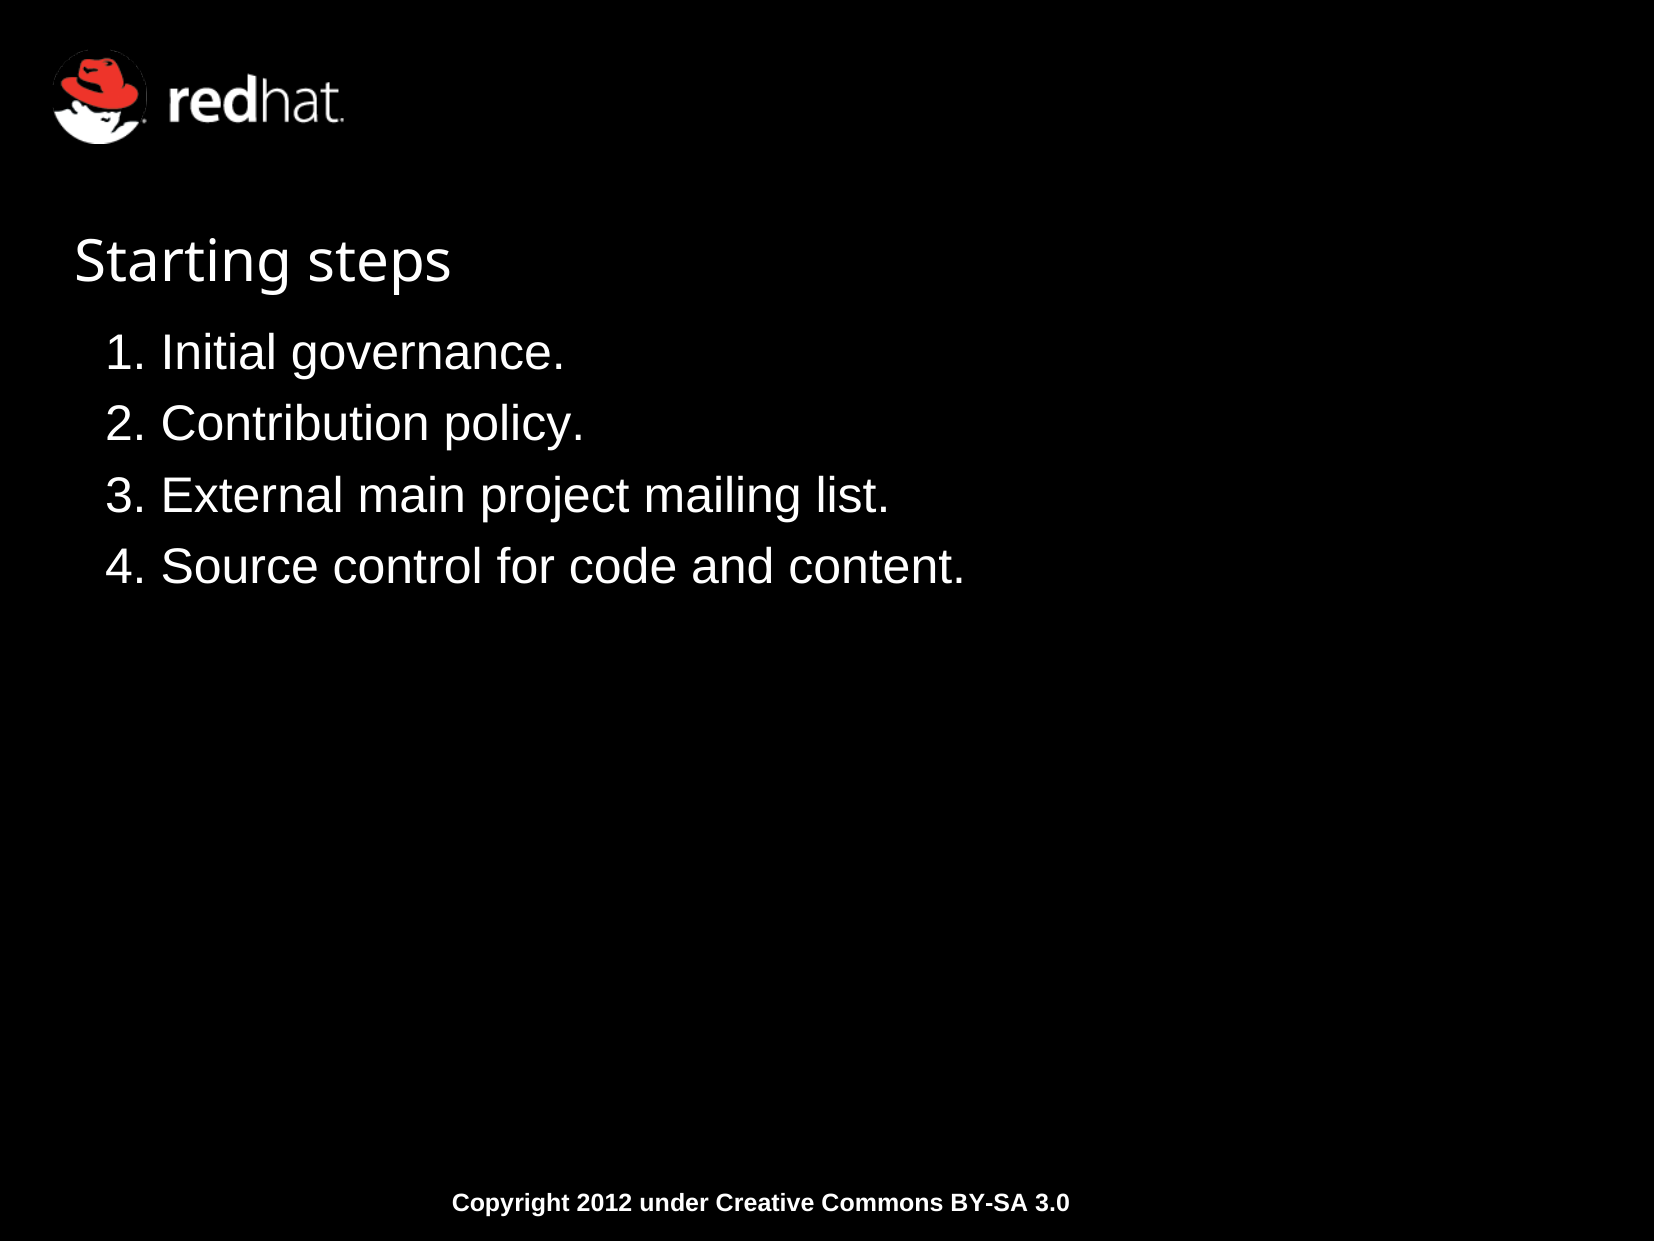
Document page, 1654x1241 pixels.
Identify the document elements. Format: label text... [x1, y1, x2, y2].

picture [52, 49, 345, 144]
list 1. Initial governance. 2. Contribution policy. 3. External main project mailing list. 4. Source control for code and content. [77, 324, 1500, 1186]
title Starting steps [74, 199, 1506, 318]
